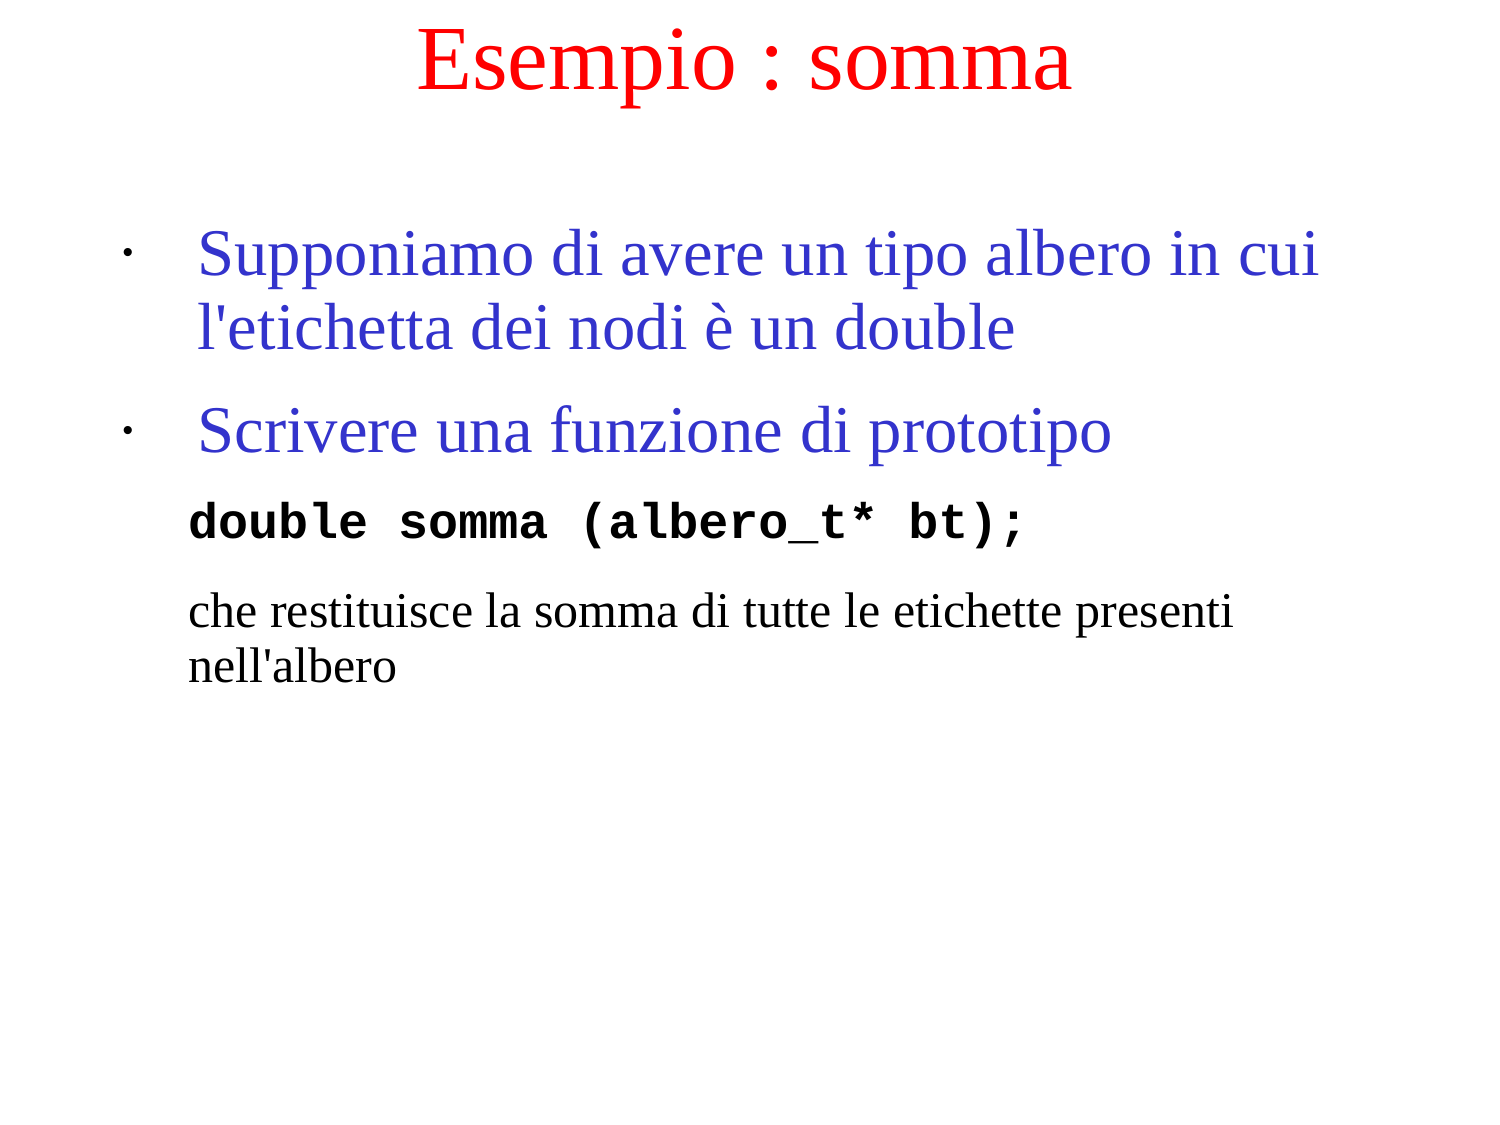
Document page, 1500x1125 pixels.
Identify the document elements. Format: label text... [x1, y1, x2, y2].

list Supponiamo di avere un tipo albero in cui l'etichetta dei nodi è un double Scrivere una funzione di prototipo double somma (albero_t* bt); che restituisce la somma di tutte le etichette presenti nell'albero [107, 208, 1383, 883]
title Esempio : somma [107, 0, 1383, 188]
